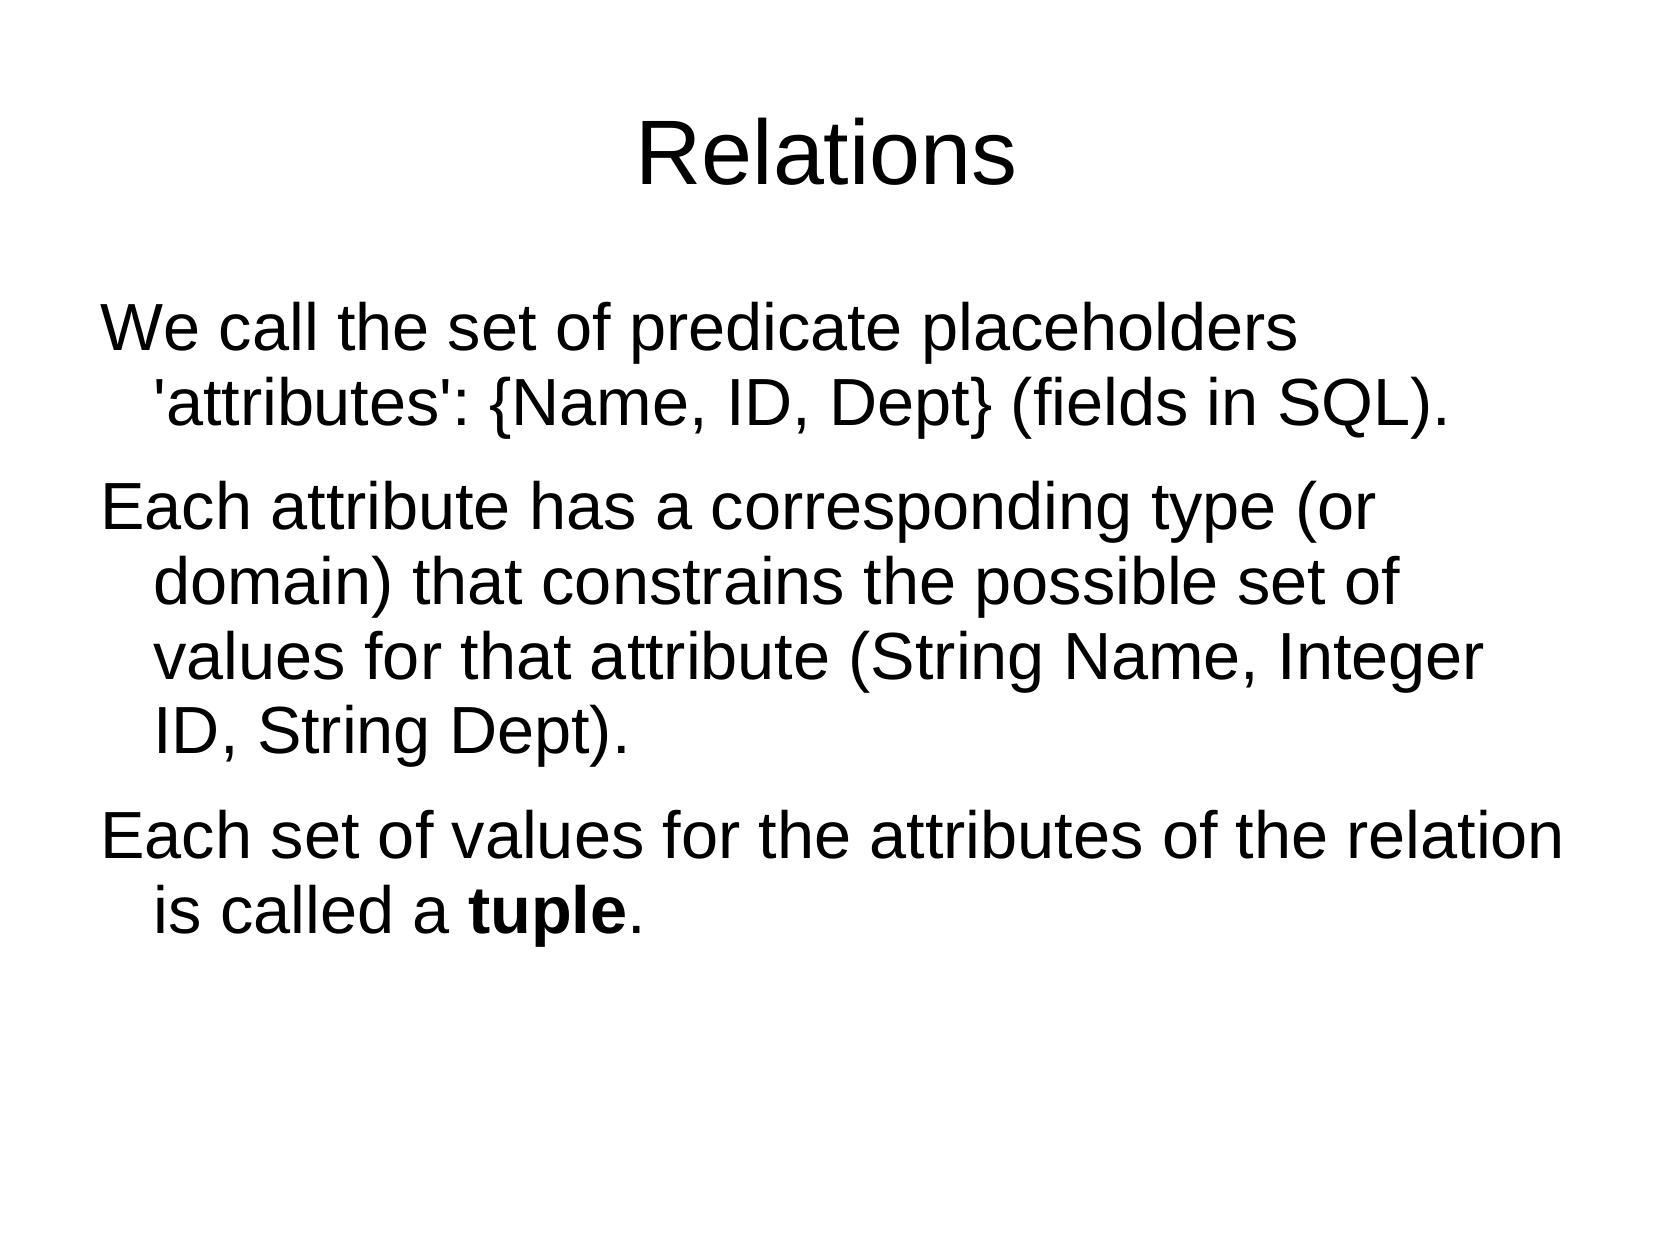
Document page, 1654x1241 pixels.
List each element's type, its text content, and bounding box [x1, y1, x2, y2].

list We call the set of predicate placeholders 'attributes': {Name, ID, Dept} (fields in SQL). Each attribute has a corresponding type (or domain) that constrains the possible set of values for that attribute (String Name, Integer ID, String Dept). Each set of values for the attributes of the relation is called a tuple. [82, 290, 1571, 1145]
title Relations [82, 56, 1571, 250]
